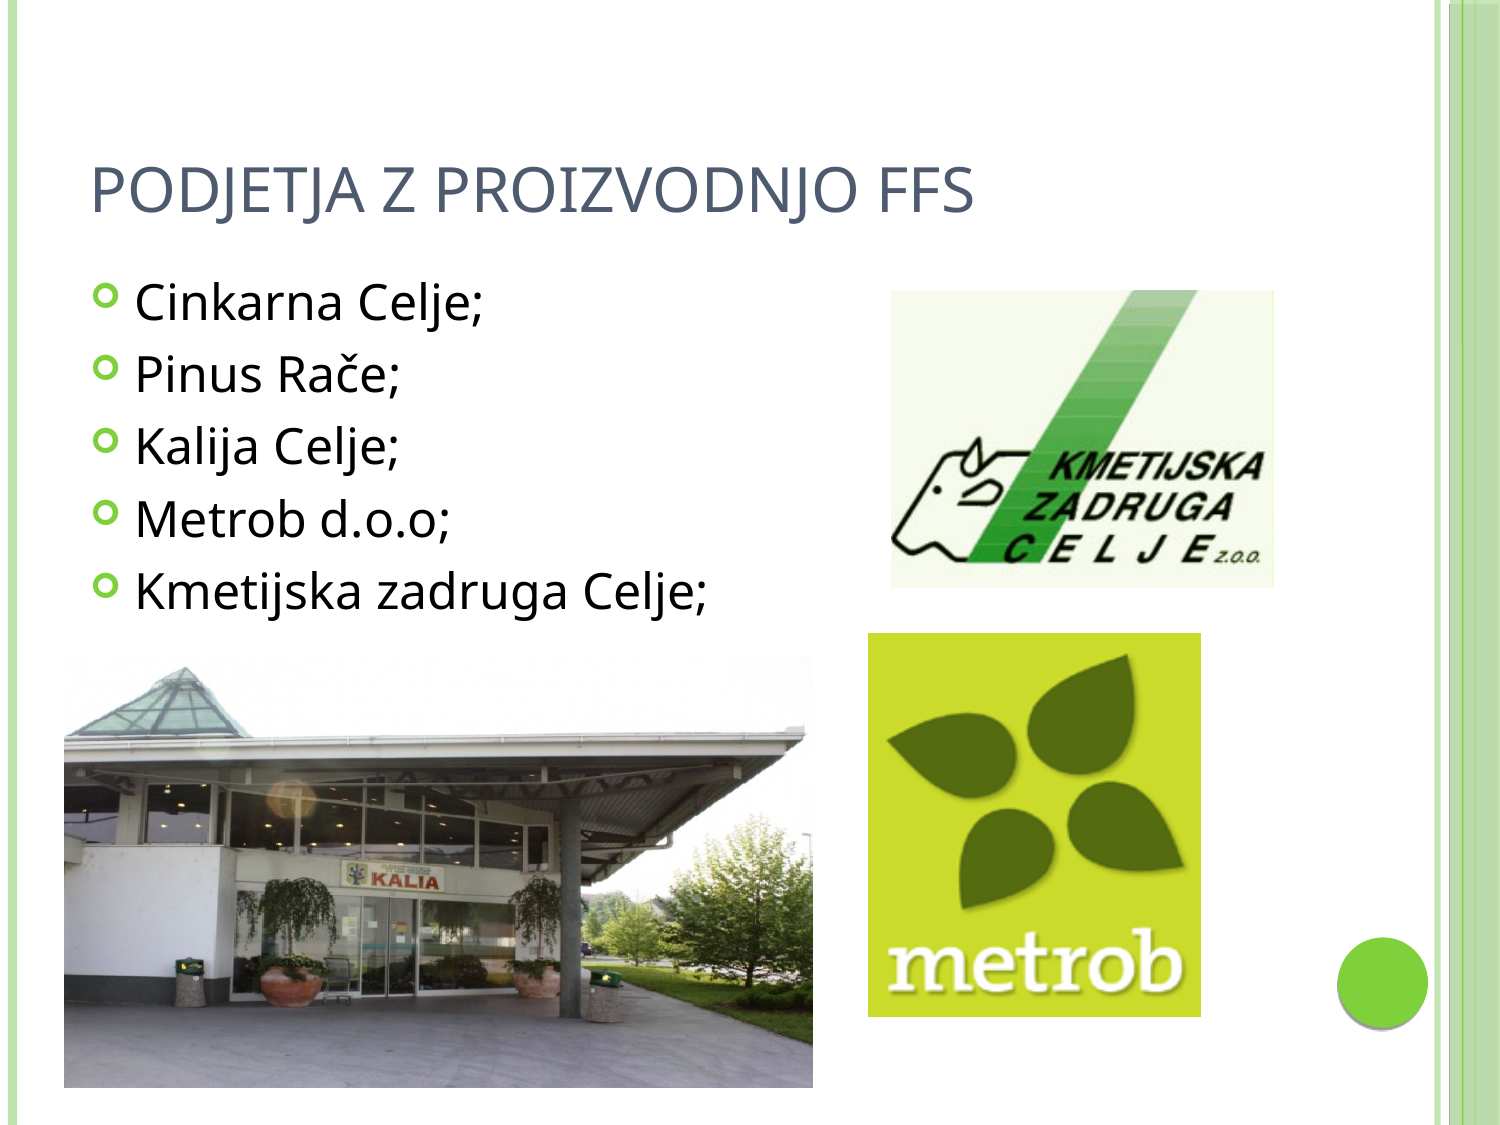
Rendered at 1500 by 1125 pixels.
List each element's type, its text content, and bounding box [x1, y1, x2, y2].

title Podjetja z proizvodnjo FFS [75, 45, 1300, 233]
list Cinkarna Celje; Pinus Rače; Kalija Celje; Metrob d.o.o; Kmetijska zadruga Celje; [75, 262, 1300, 1062]
picture [891, 290, 1274, 588]
picture [868, 633, 1201, 1017]
picture [64, 656, 813, 1088]
